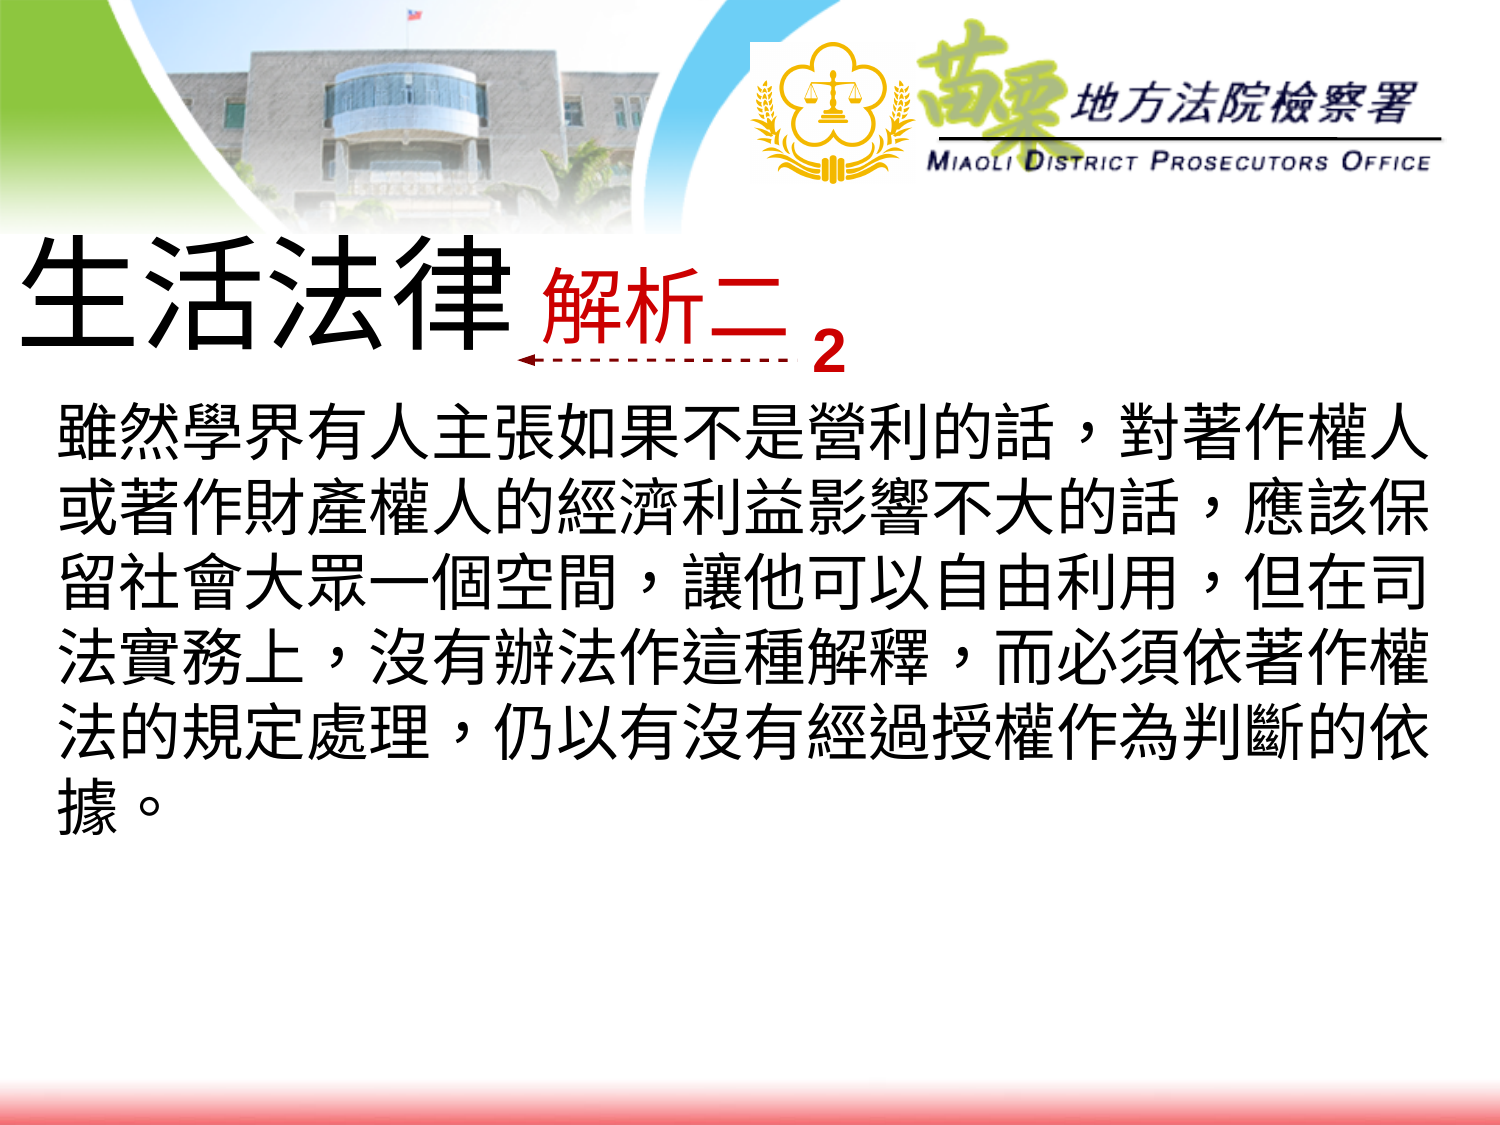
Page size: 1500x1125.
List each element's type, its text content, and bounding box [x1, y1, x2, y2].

picture [0, 1026, 1500, 1125]
text_box 解析二 [525, 247, 805, 362]
text_box 雖然學界有人主張如果不是營利的話，對著作權人或著作財產權人的經濟利益影響不大的話，應該保留社會大眾一個空間，讓他可以自由利用，但在司法實務上，沒有辦法作這種解釋，而必須依著作權法的規定處理，仍以有沒有經過授權作為判斷的依據。 [41, 386, 1494, 850]
text_box 2 [797, 302, 862, 393]
text_box 生活法律 [0, 208, 531, 374]
